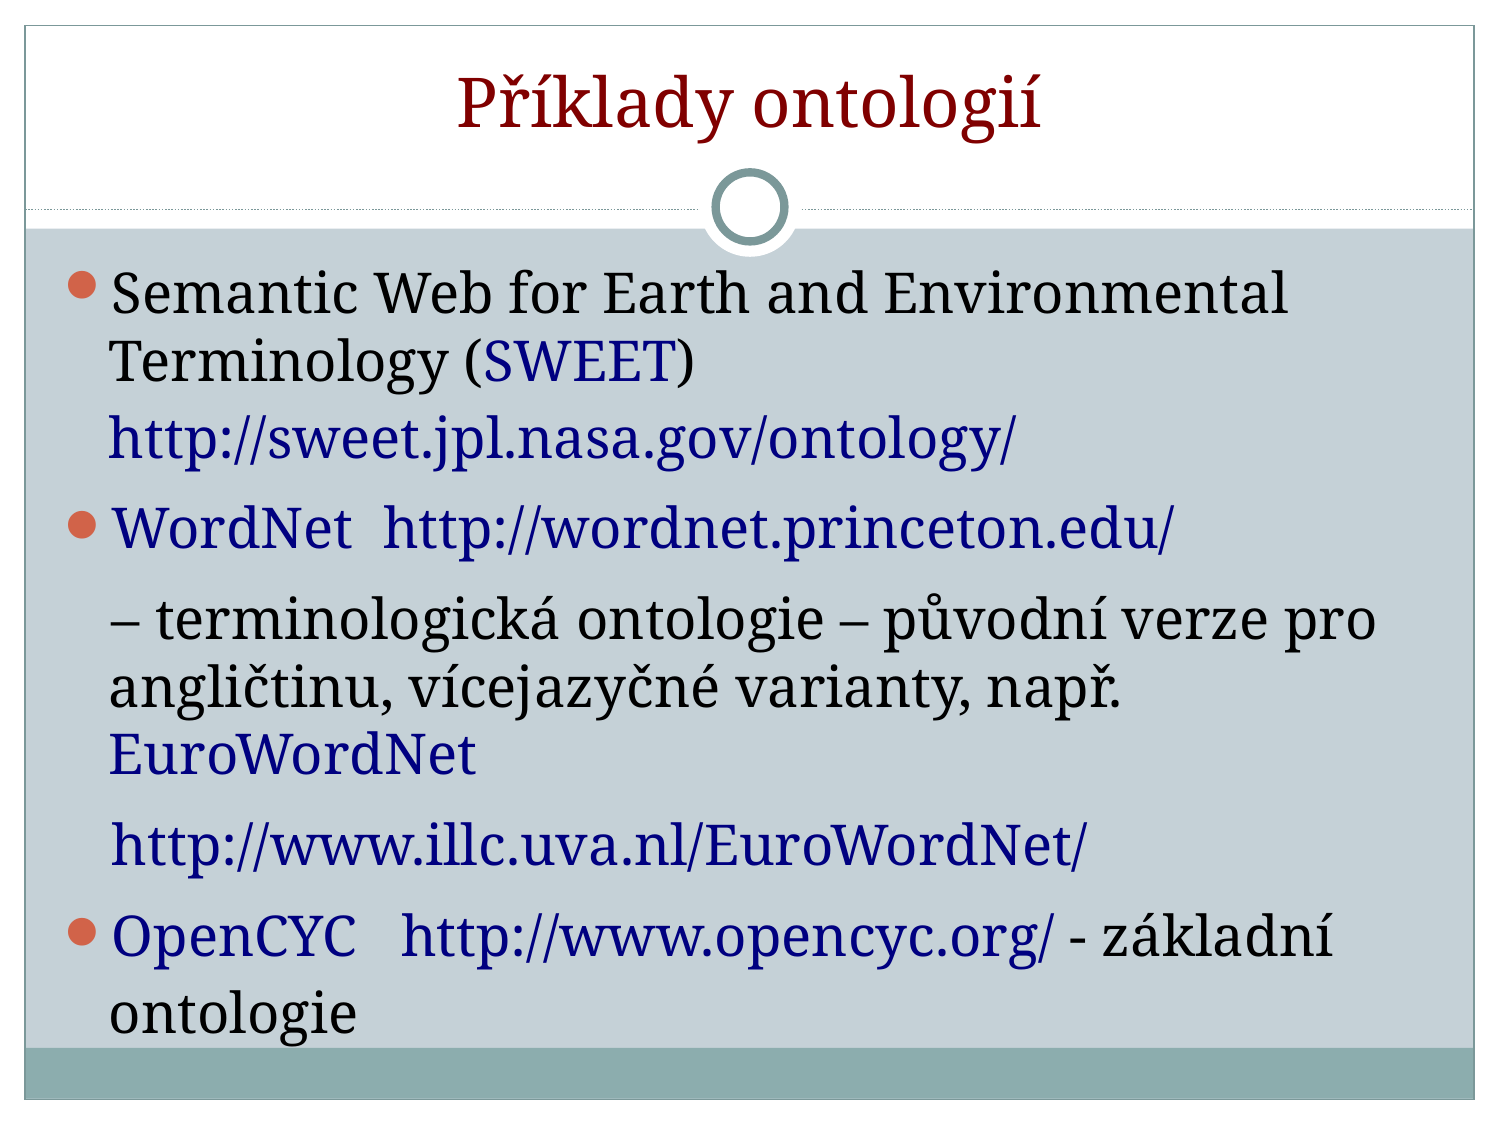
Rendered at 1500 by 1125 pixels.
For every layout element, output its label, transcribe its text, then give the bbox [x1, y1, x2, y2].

list Semantic Web for Earth and Environmental Terminology (SWEET) http://sweet.jpl.nasa.gov/ontology/ WordNet http://wordnet.princeton.edu/ – terminologická ontologie – původní verze pro angličtinu, vícejazyčné varianty, např. EuroWordNet http://www.illc.uva.nl/EuroWordNet/ OpenCYC http://www.opencyc.org/ - základní ontologie [49, 249, 1450, 1006]
title Příklady ontologií [49, 29, 1450, 170]
